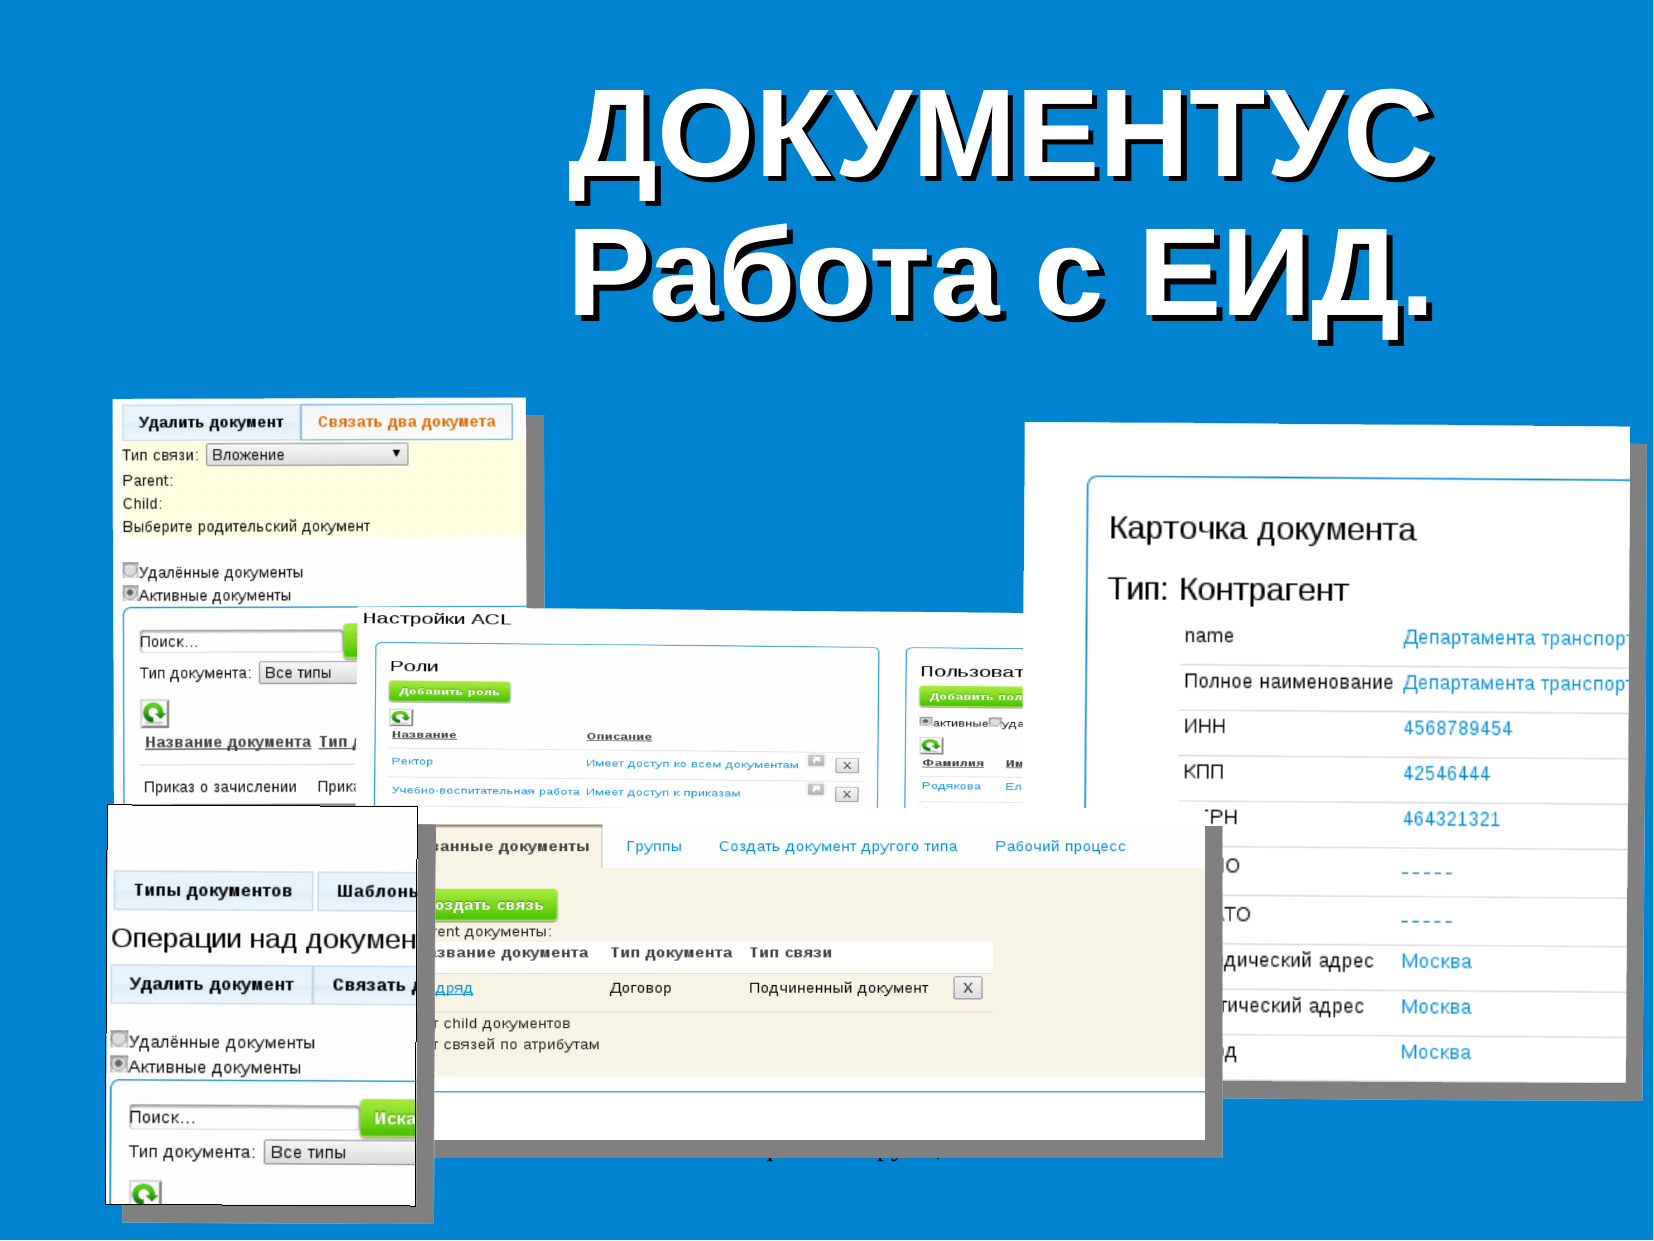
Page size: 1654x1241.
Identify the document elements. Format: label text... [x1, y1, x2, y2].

picture [105, 397, 1630, 1207]
text_box ДОКУМЕНТУС Работа с ЕИД. [480, 62, 1524, 343]
